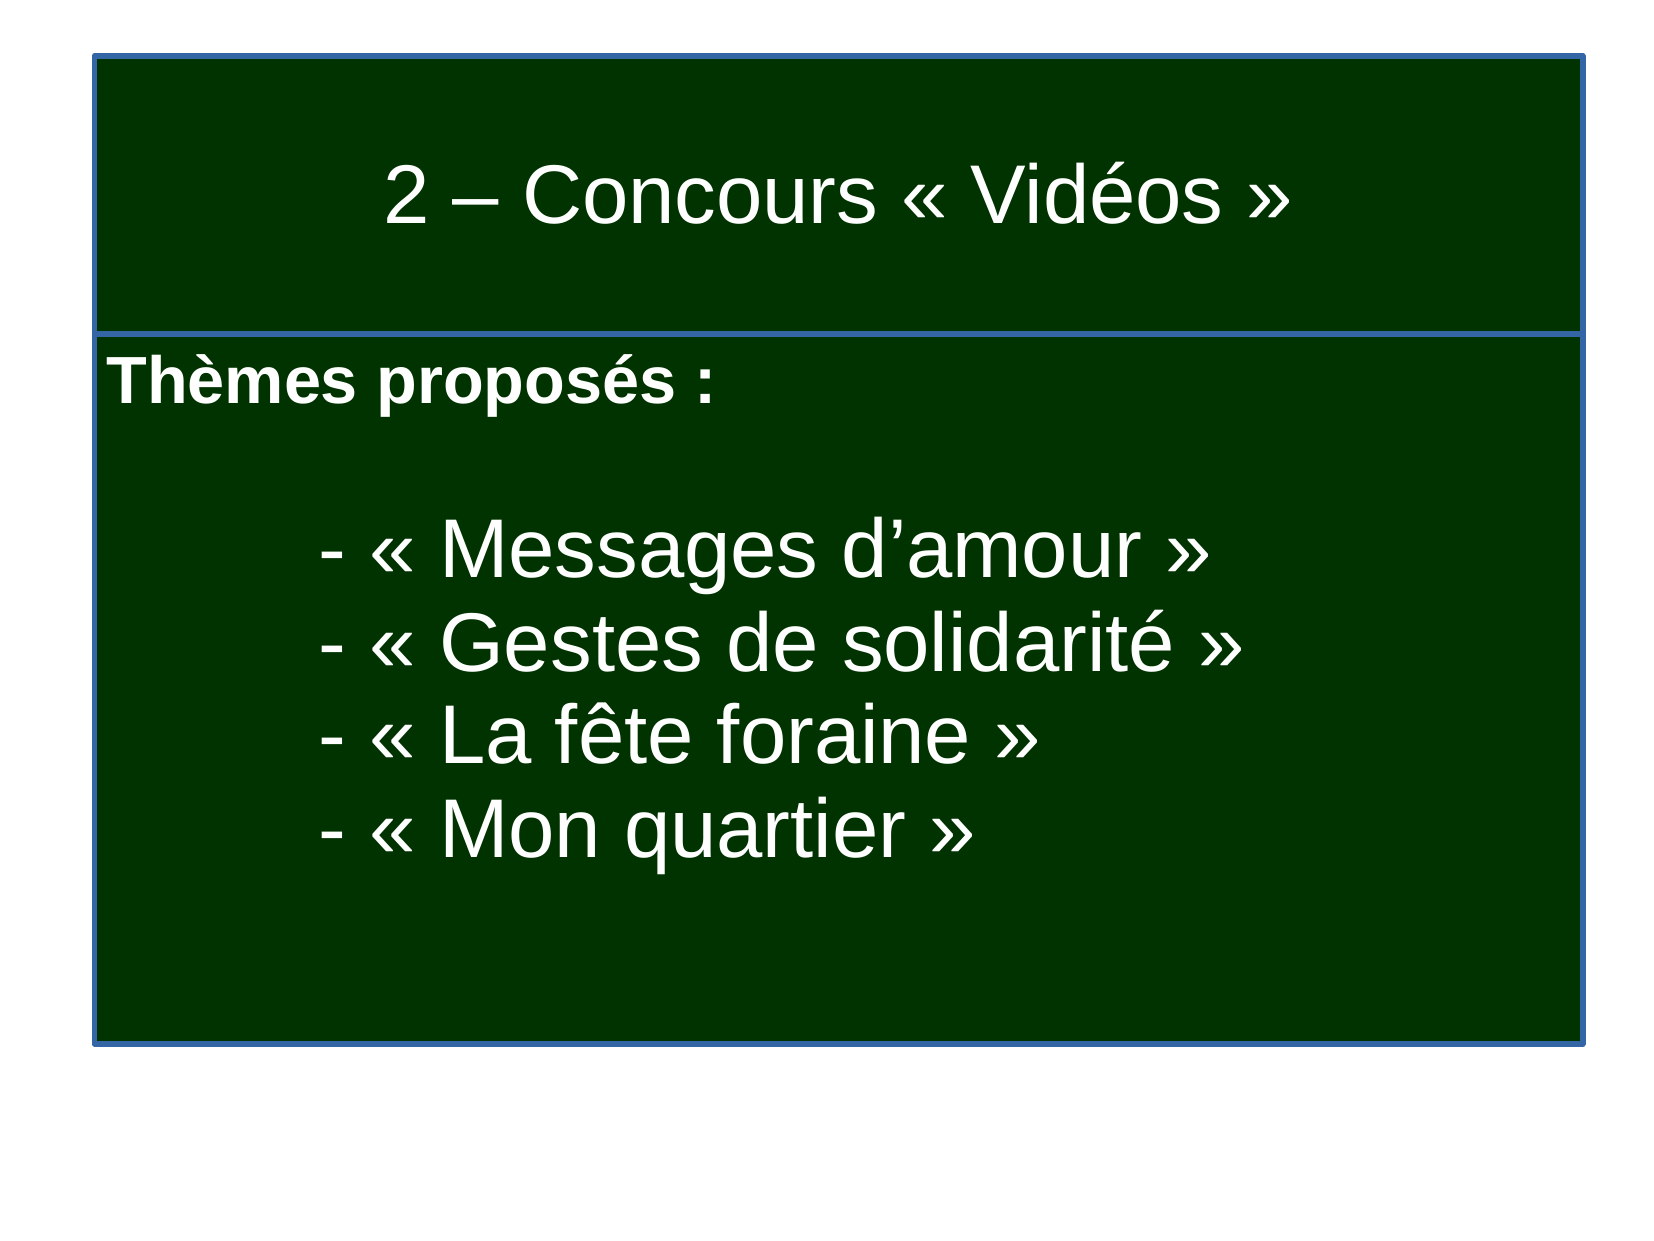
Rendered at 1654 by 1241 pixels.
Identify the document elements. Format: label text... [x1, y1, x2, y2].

text_box Thèmes proposés : [91, 335, 733, 426]
title 2 – Concours « Vidéos » [94, 56, 1583, 331]
title - « Messages d’amour » - « Gestes de solidarité » - « La fête foraine » - « Mon quartier » [94, 333, 1583, 1044]
